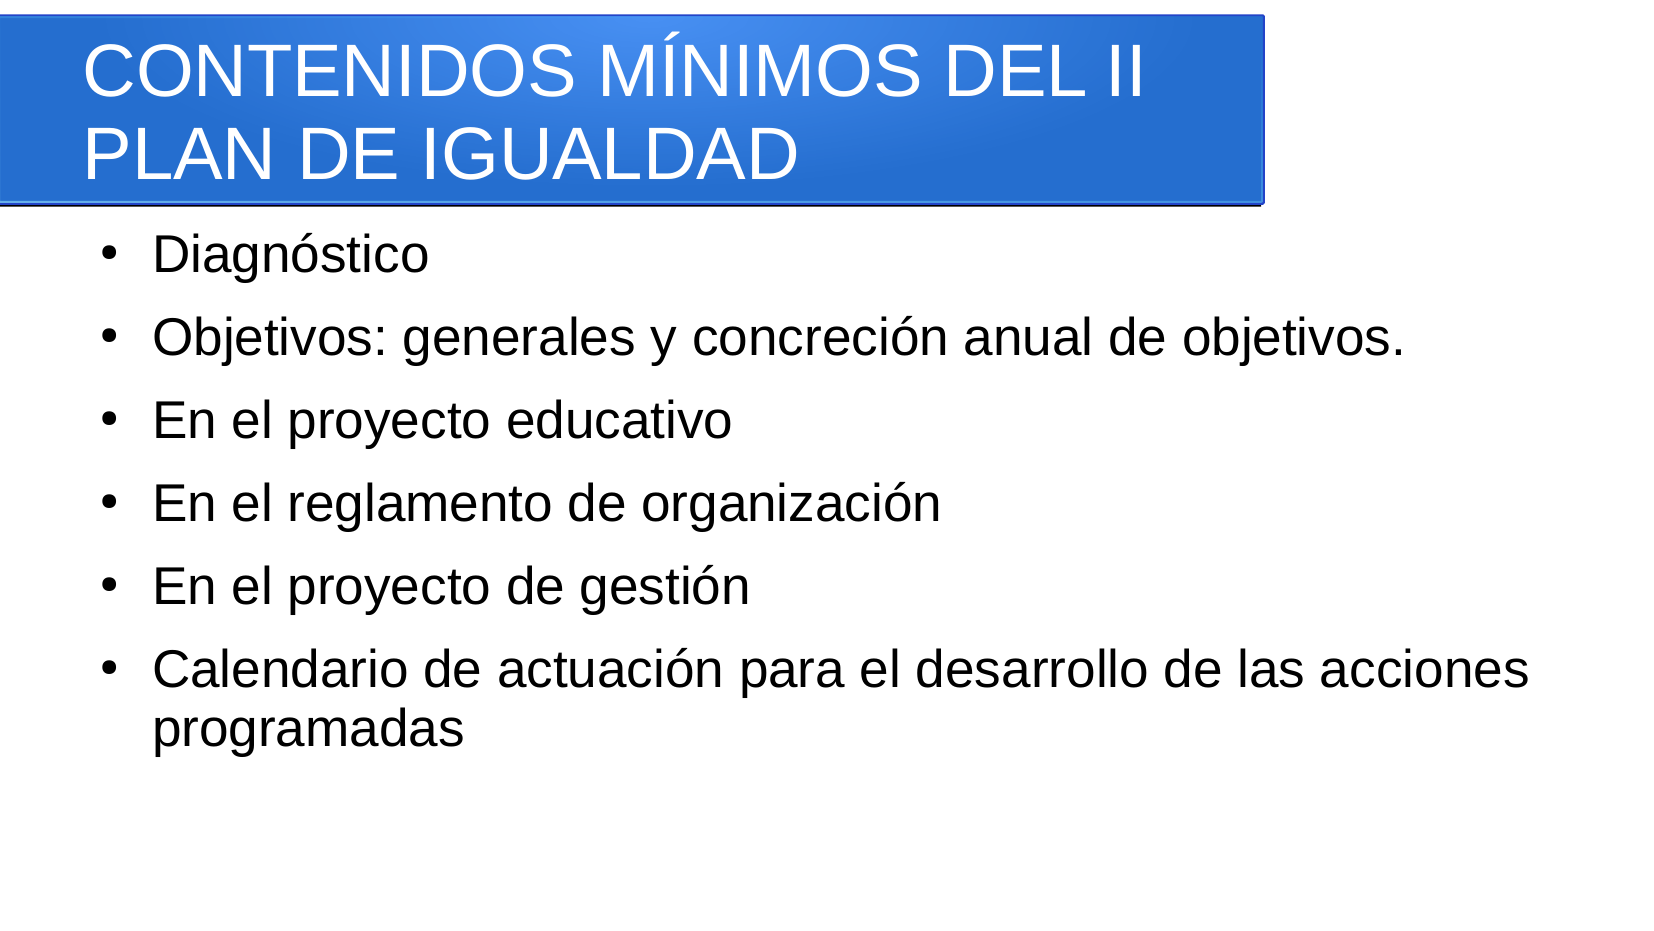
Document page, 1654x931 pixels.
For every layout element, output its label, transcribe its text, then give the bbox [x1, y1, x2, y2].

list Diagnóstico Objetivos: generales y concreción anual de objetivos. En el proyecto educativo En el reglamento de organización En el proyecto de gestión Calendario de actuación para el desarrollo de las acciones programadas [82, 224, 1571, 764]
title CONTENIDOS MÍNIMOS DEL II PLAN DE IGUALDAD [82, 29, 1235, 196]
